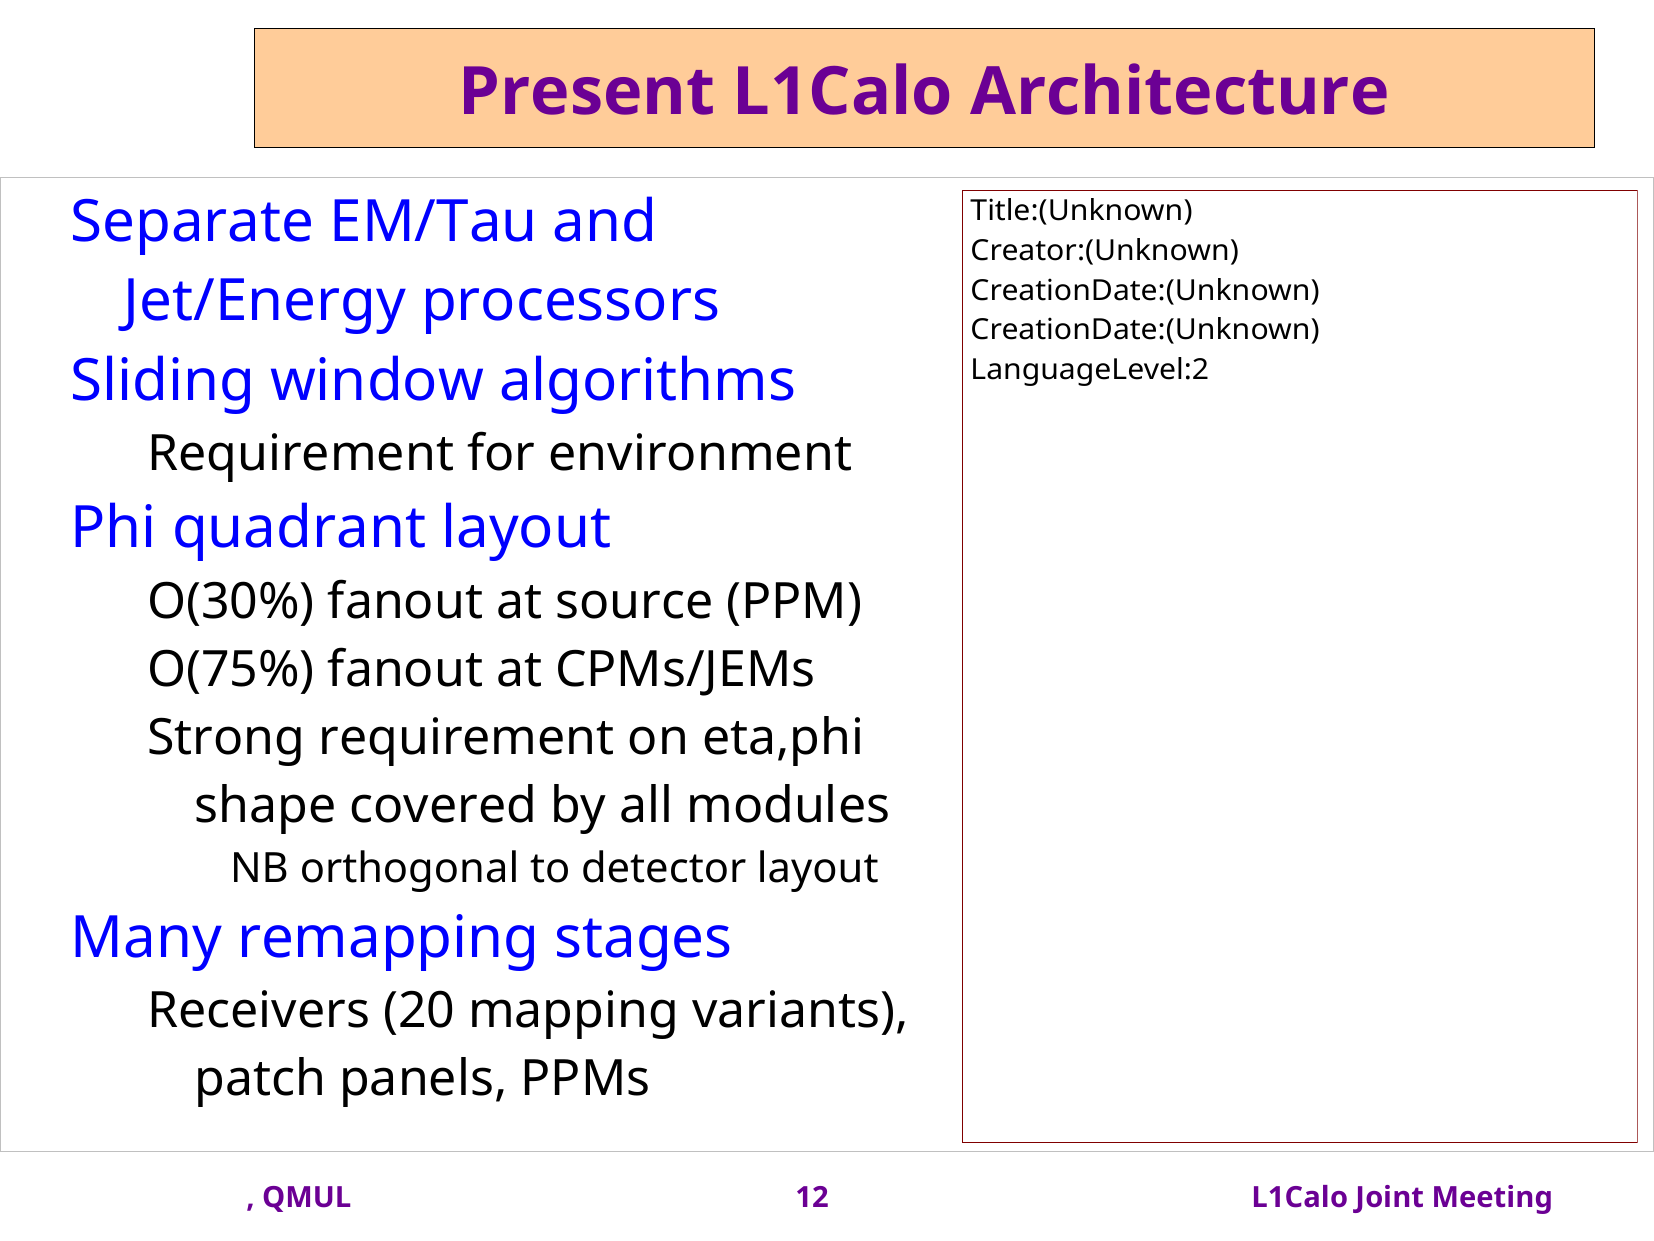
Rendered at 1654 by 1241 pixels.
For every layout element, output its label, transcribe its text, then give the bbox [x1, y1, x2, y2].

list Separate EM/Tau and Jet/Energy processors Sliding window algorithms Requirement for environment Phi quadrant layout O(30%) fanout at source (PPM) O(75%) fanout at CPMs/JEMs Strong requirement on eta,phi shape covered by all modules NB orthogonal to detector layout Many remapping stages Receivers (20 mapping variants), patch panels, PPMs [52, 179, 952, 1131]
picture [960, 188, 1638, 1143]
title Present L1Calo Architecture [254, 28, 1595, 148]
